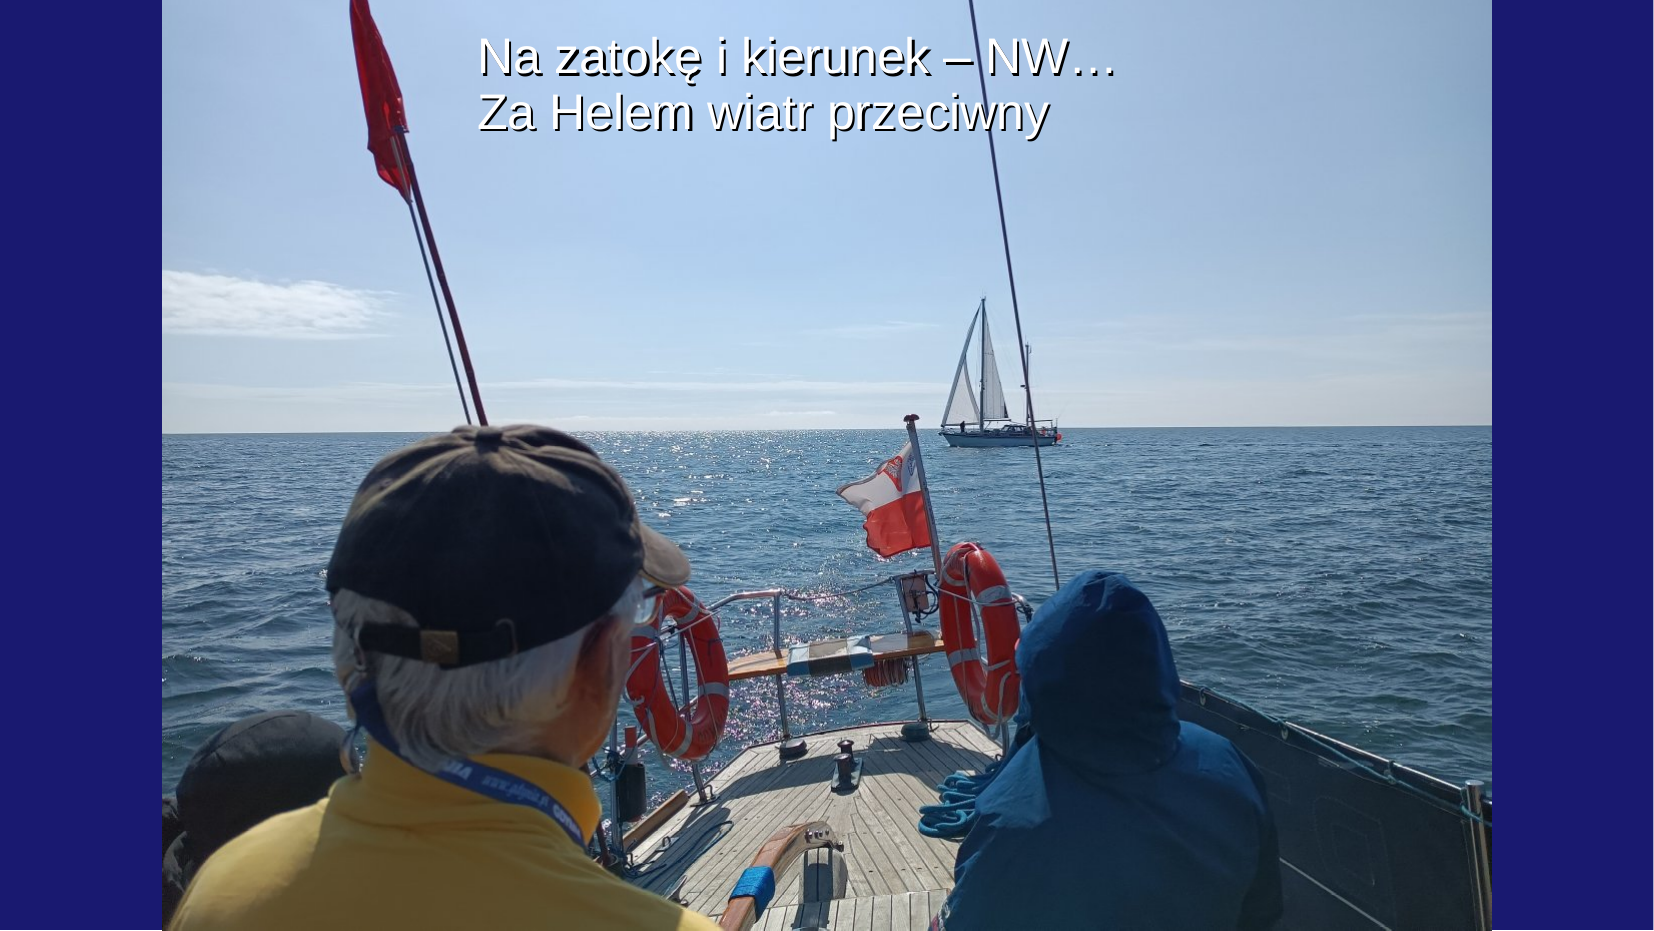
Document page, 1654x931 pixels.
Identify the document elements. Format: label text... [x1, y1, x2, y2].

text_box Na zatokę i kierunek – NW… Za Helem wiatr przeciwny [462, 21, 1152, 260]
picture [162, 0, 1492, 931]
